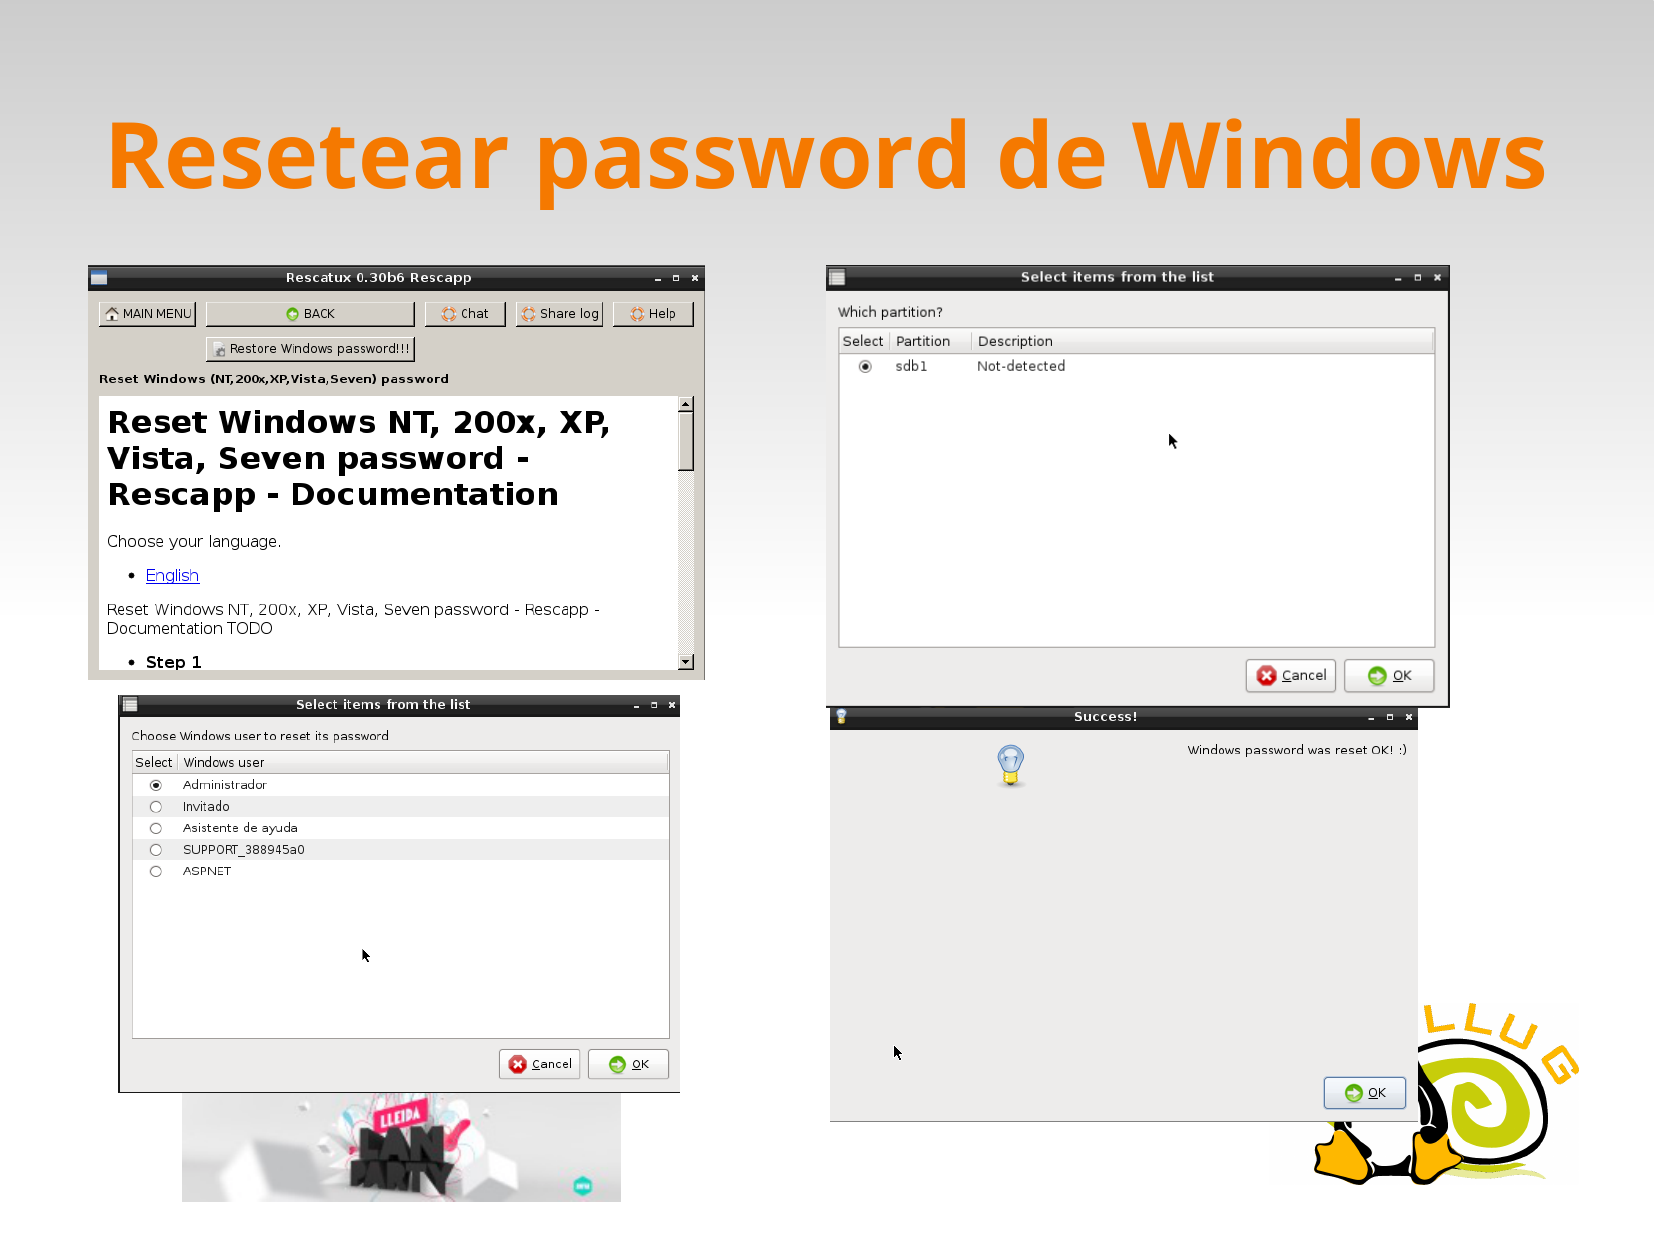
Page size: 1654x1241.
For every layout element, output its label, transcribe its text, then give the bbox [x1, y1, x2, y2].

picture [88, 265, 705, 680]
title Resetear password de Windows [82, 45, 1571, 261]
picture [826, 265, 1579, 1185]
picture [118, 695, 680, 1202]
